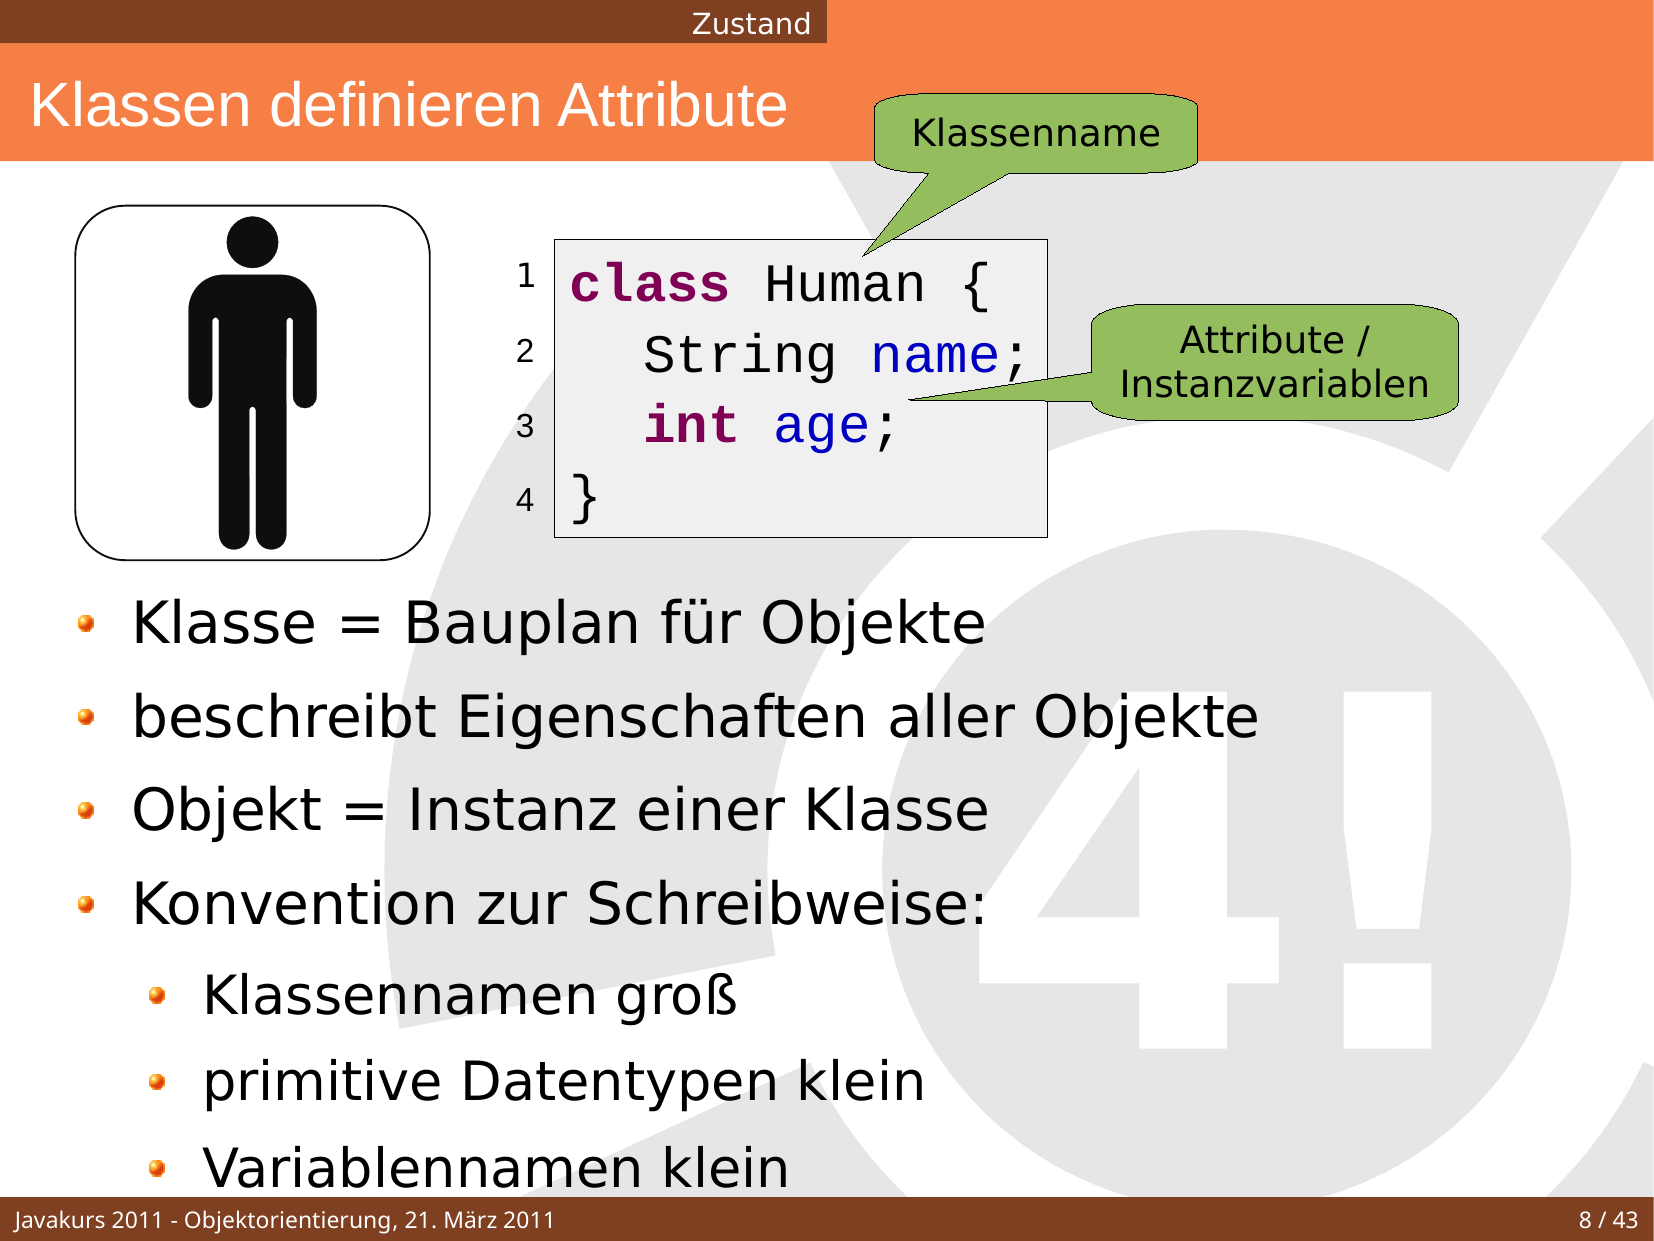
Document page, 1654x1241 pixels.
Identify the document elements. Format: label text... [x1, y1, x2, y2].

table_cell 2 [501, 314, 554, 388]
list Klasse = Bauplan für Objekte beschreibt Eigenschaften aller Objekte Objekt = Instanz einer Klasse Konvention zur Schreibweise: Klassennamen groß primitive Datentypen klein Variablennamen klein [60, 589, 1569, 1201]
text_box Zustand [29, 0, 827, 50]
table_header 1 [501, 239, 554, 314]
table_cell 4 [501, 463, 554, 537]
text_box Klassenname [862, 93, 1198, 257]
picture [61, 191, 444, 575]
title Klassen definieren Attribute [29, 67, 1595, 143]
table_cell 3 [501, 388, 554, 463]
text_box Attribute / Instanzvariablen [908, 304, 1459, 421]
text_box class Human { String name; int age; } [554, 239, 1048, 538]
